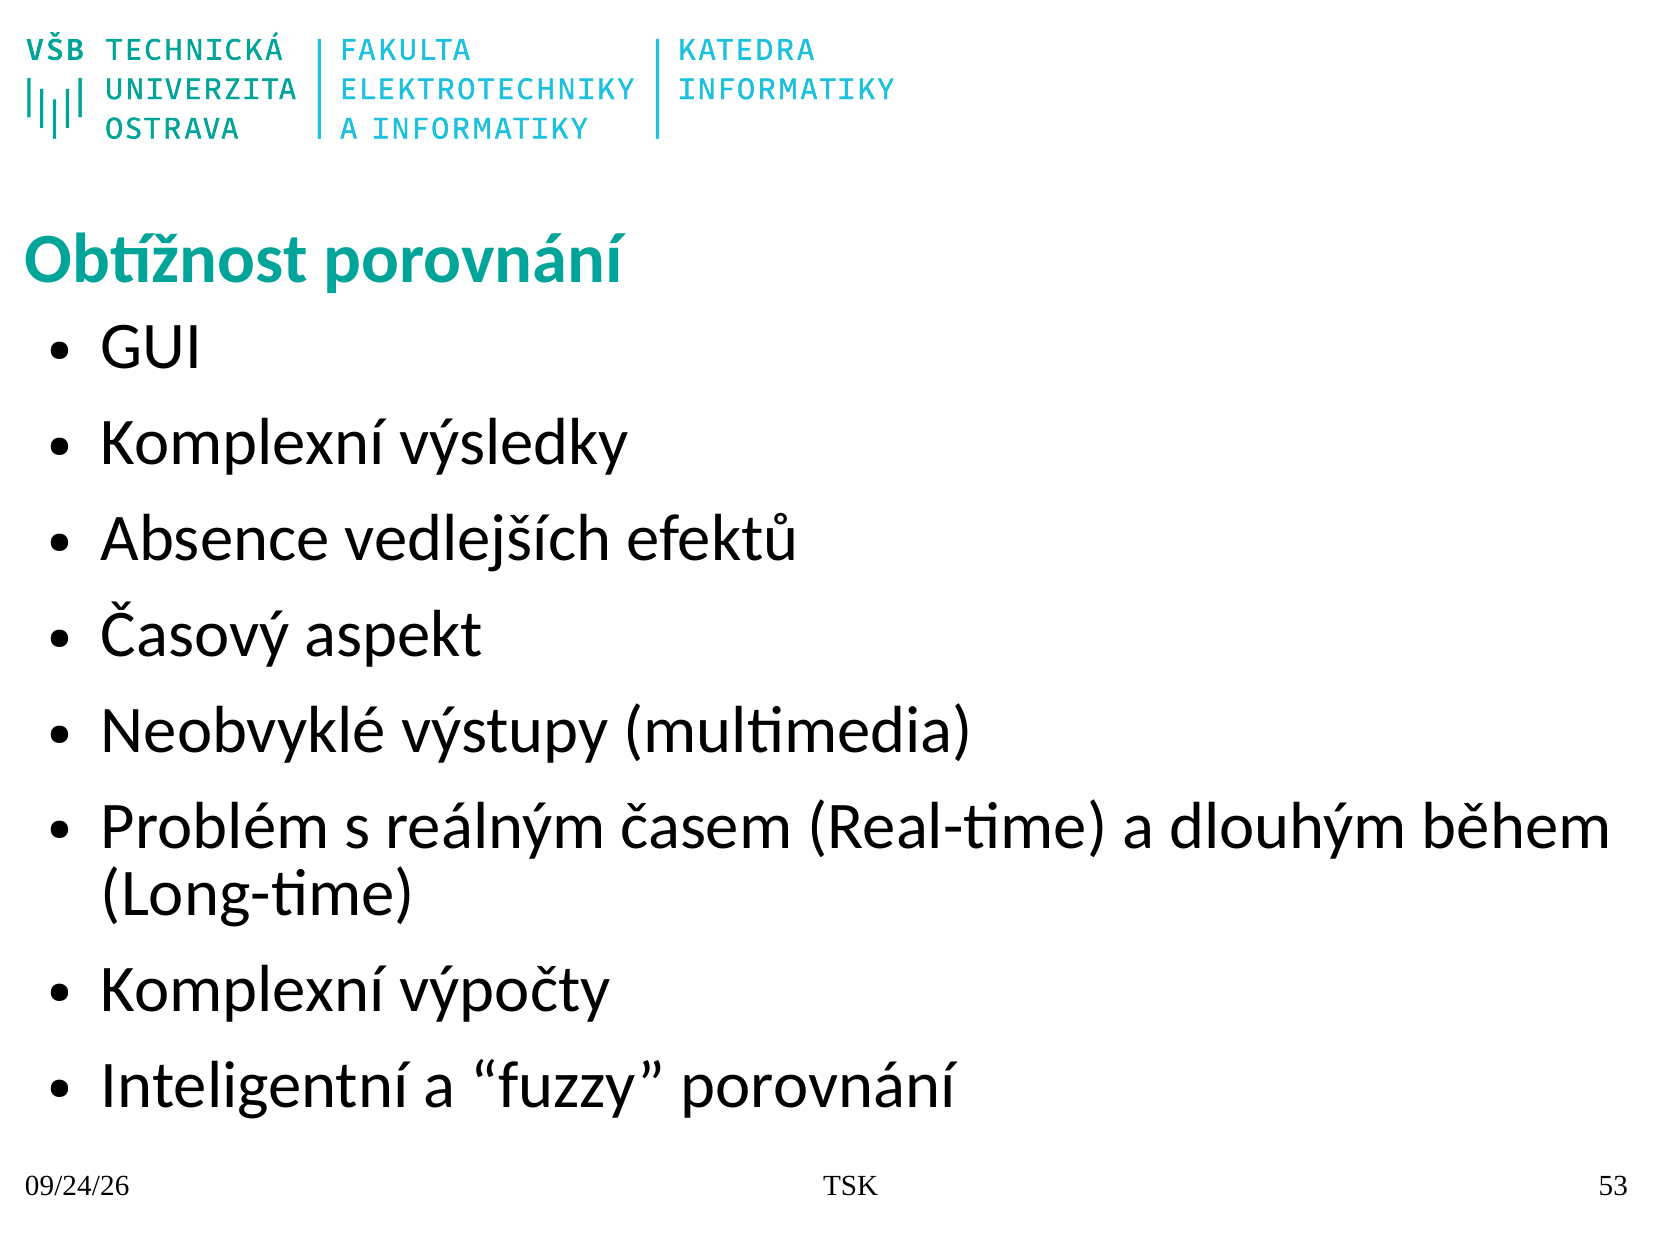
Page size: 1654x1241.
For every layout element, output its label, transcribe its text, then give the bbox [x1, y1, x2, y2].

list GUI Komplexní výsledky Absence vedlejších efektů Časový aspekt Neobvyklé výstupy (multimedia) Problém s reálným časem (Real-time) a dlouhým během (Long-time) Komplexní výpočty Inteligentní a “fuzzy” porovnání [30, 318, 1629, 1146]
picture [26, 31, 894, 139]
title Obtížnost porovnání [24, 169, 1629, 300]
